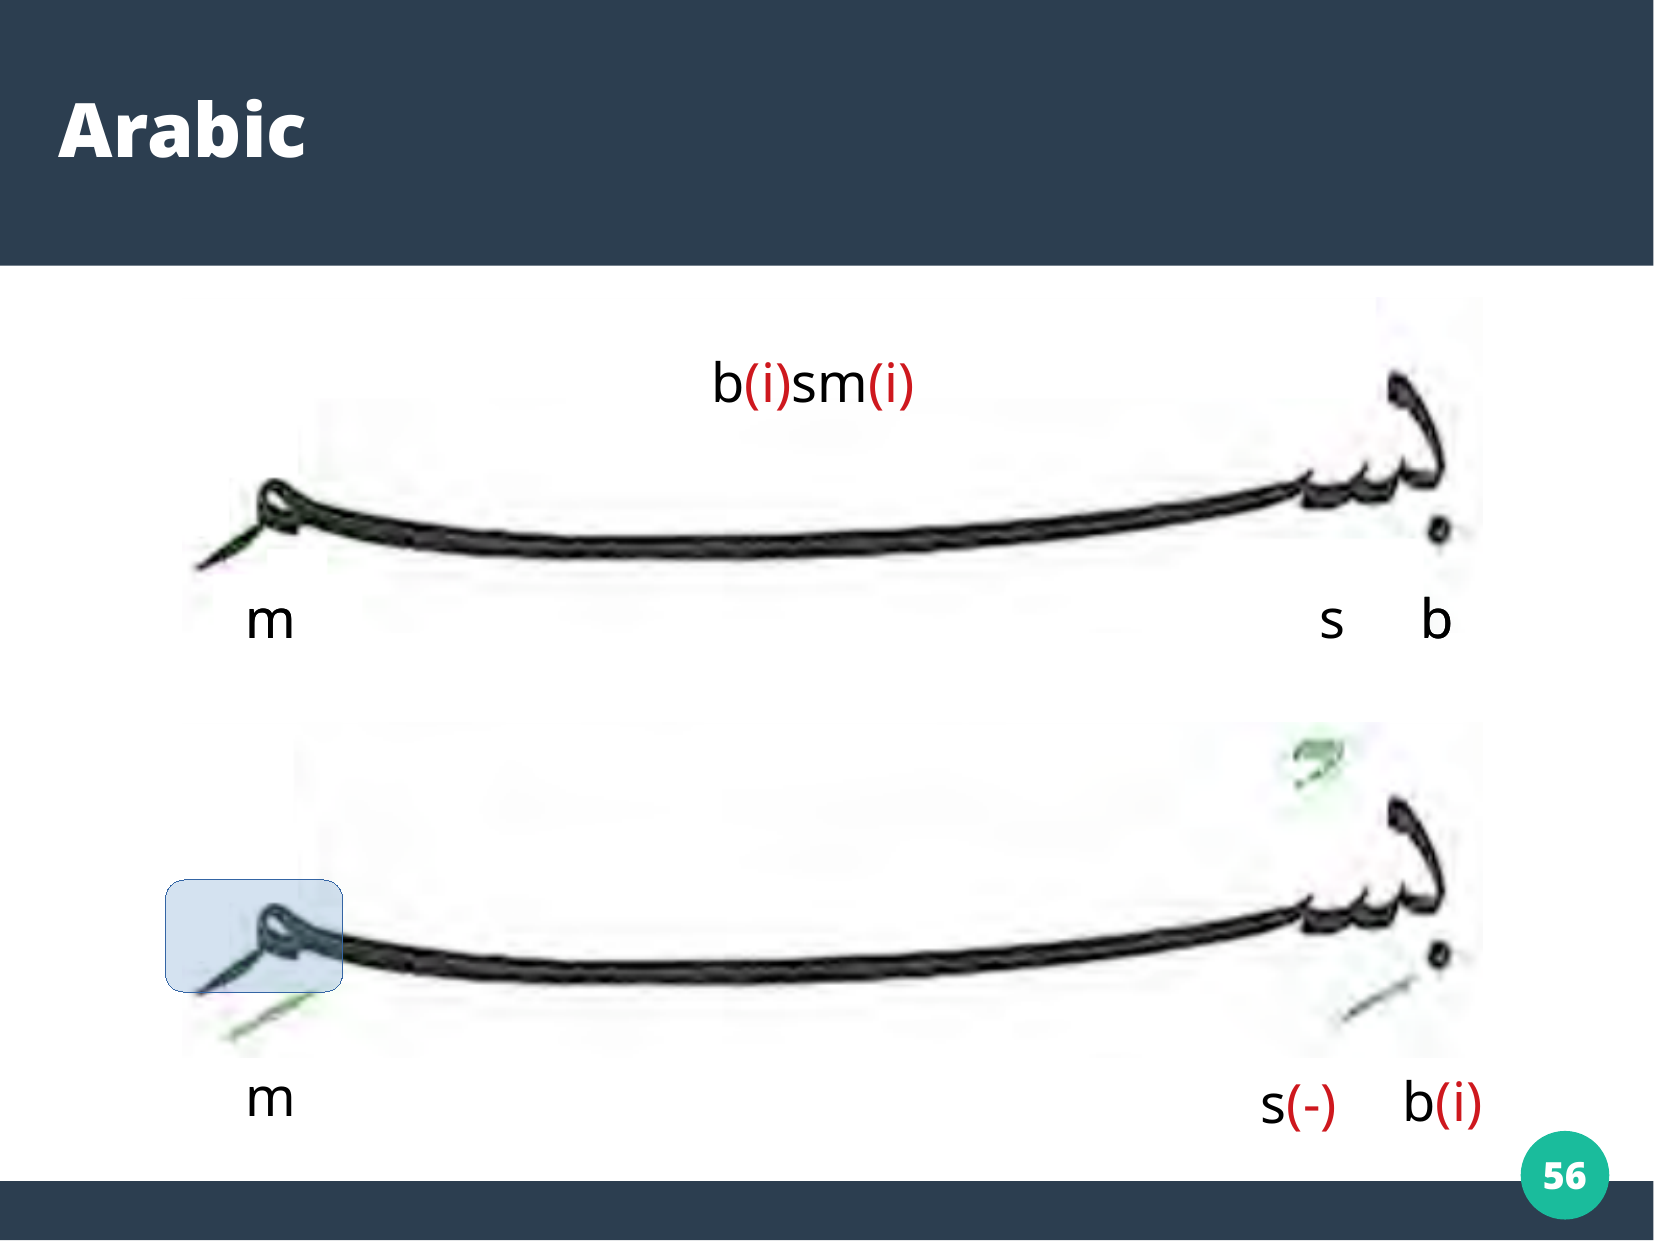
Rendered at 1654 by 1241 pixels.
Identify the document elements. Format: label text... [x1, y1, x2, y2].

text_box s(-) [1246, 1057, 1388, 1146]
title Arabic [59, 49, 1595, 207]
text_box m [230, 572, 308, 651]
text_box [165, 879, 343, 993]
text_box b [1405, 572, 1465, 651]
text_box b(i)sm(i) [696, 336, 993, 438]
text_box b(i) [1387, 1056, 1518, 1146]
picture [182, 722, 1483, 1058]
picture [182, 297, 1483, 633]
text_box s [1305, 572, 1365, 651]
text_box m [230, 1051, 308, 1130]
